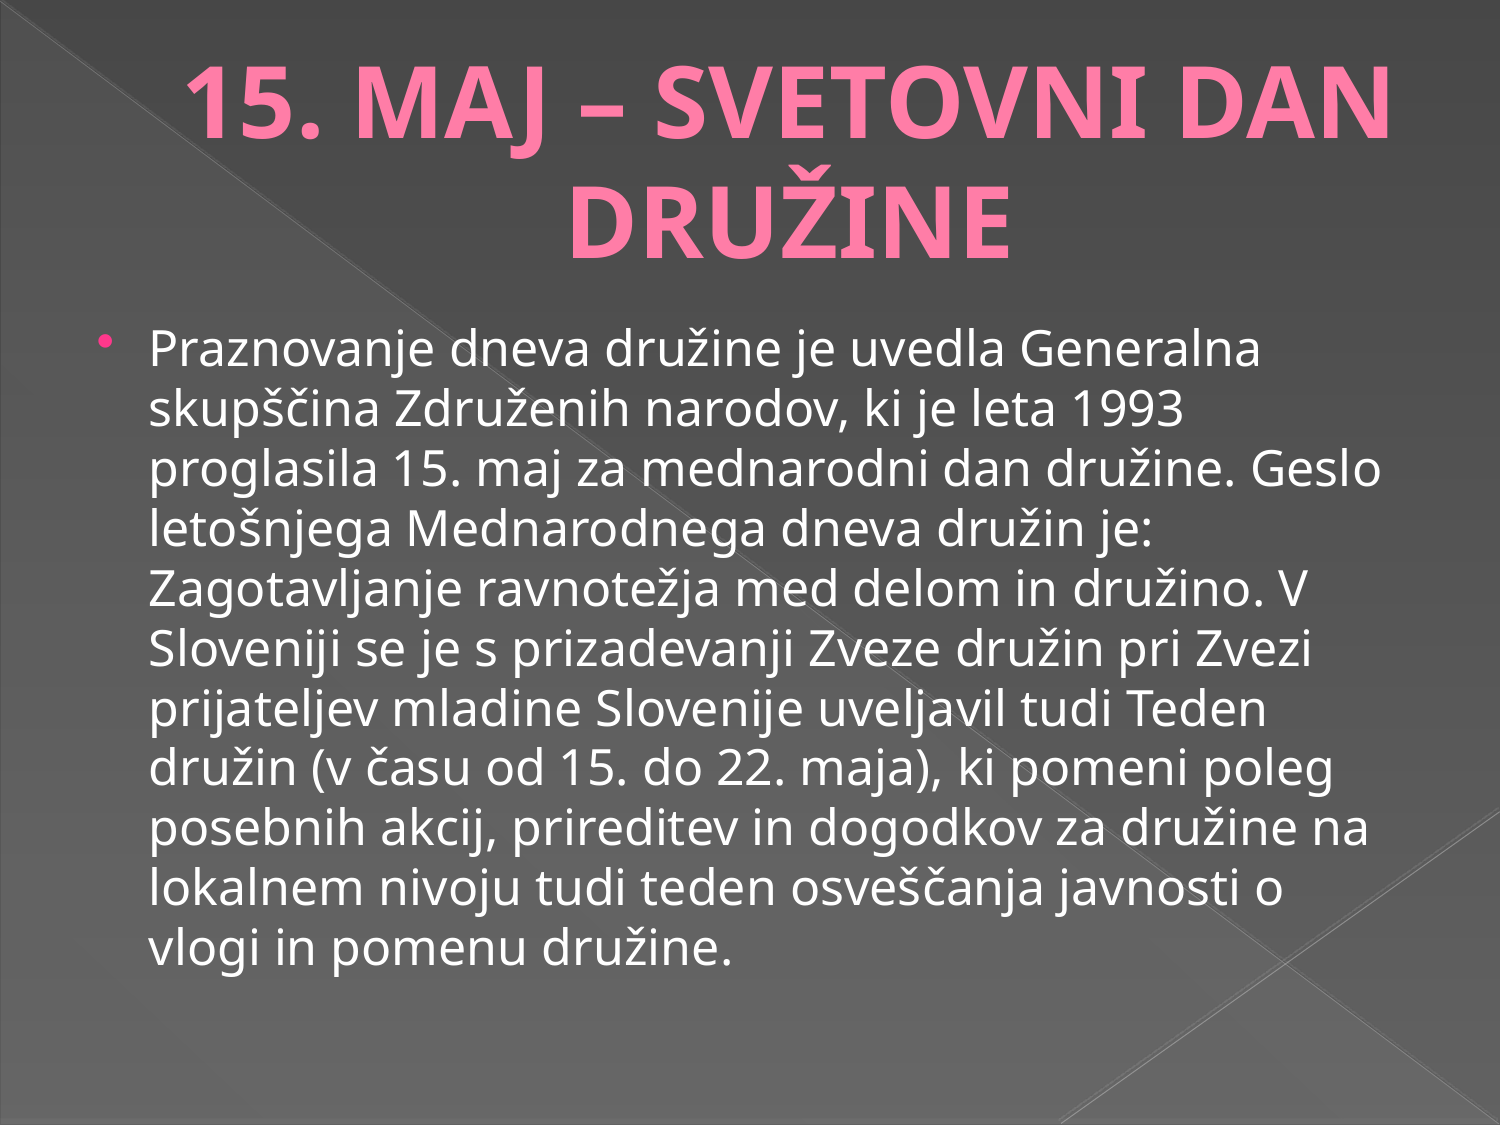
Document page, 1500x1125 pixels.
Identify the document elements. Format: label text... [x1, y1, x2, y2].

list Praznovanje dneva družine je uvedla Generalna skupščina Združenih narodov, ki je leta 1993 proglasila 15. maj za mednarodni dan družine. Geslo letošnjega Mednarodnega dneva družin je: Zagotavljanje ravnotežja med delom in družino. V Sloveniji se je s prizadevanji Zveze družin pri Zvezi prijateljev mladine Slovenije uveljavil tudi Teden družin (v času od 15. do 22. maja), ki pomeni poleg posebnih akcij, prireditev in dogodkov za družine na lokalnem nivoju tudi teden osveščanja javnosti o vlogi in pomenu družine. [75, 308, 1425, 1059]
title 15. MAJ – SVETOVNI DAN DRUŽINE [75, 43, 1425, 274]
